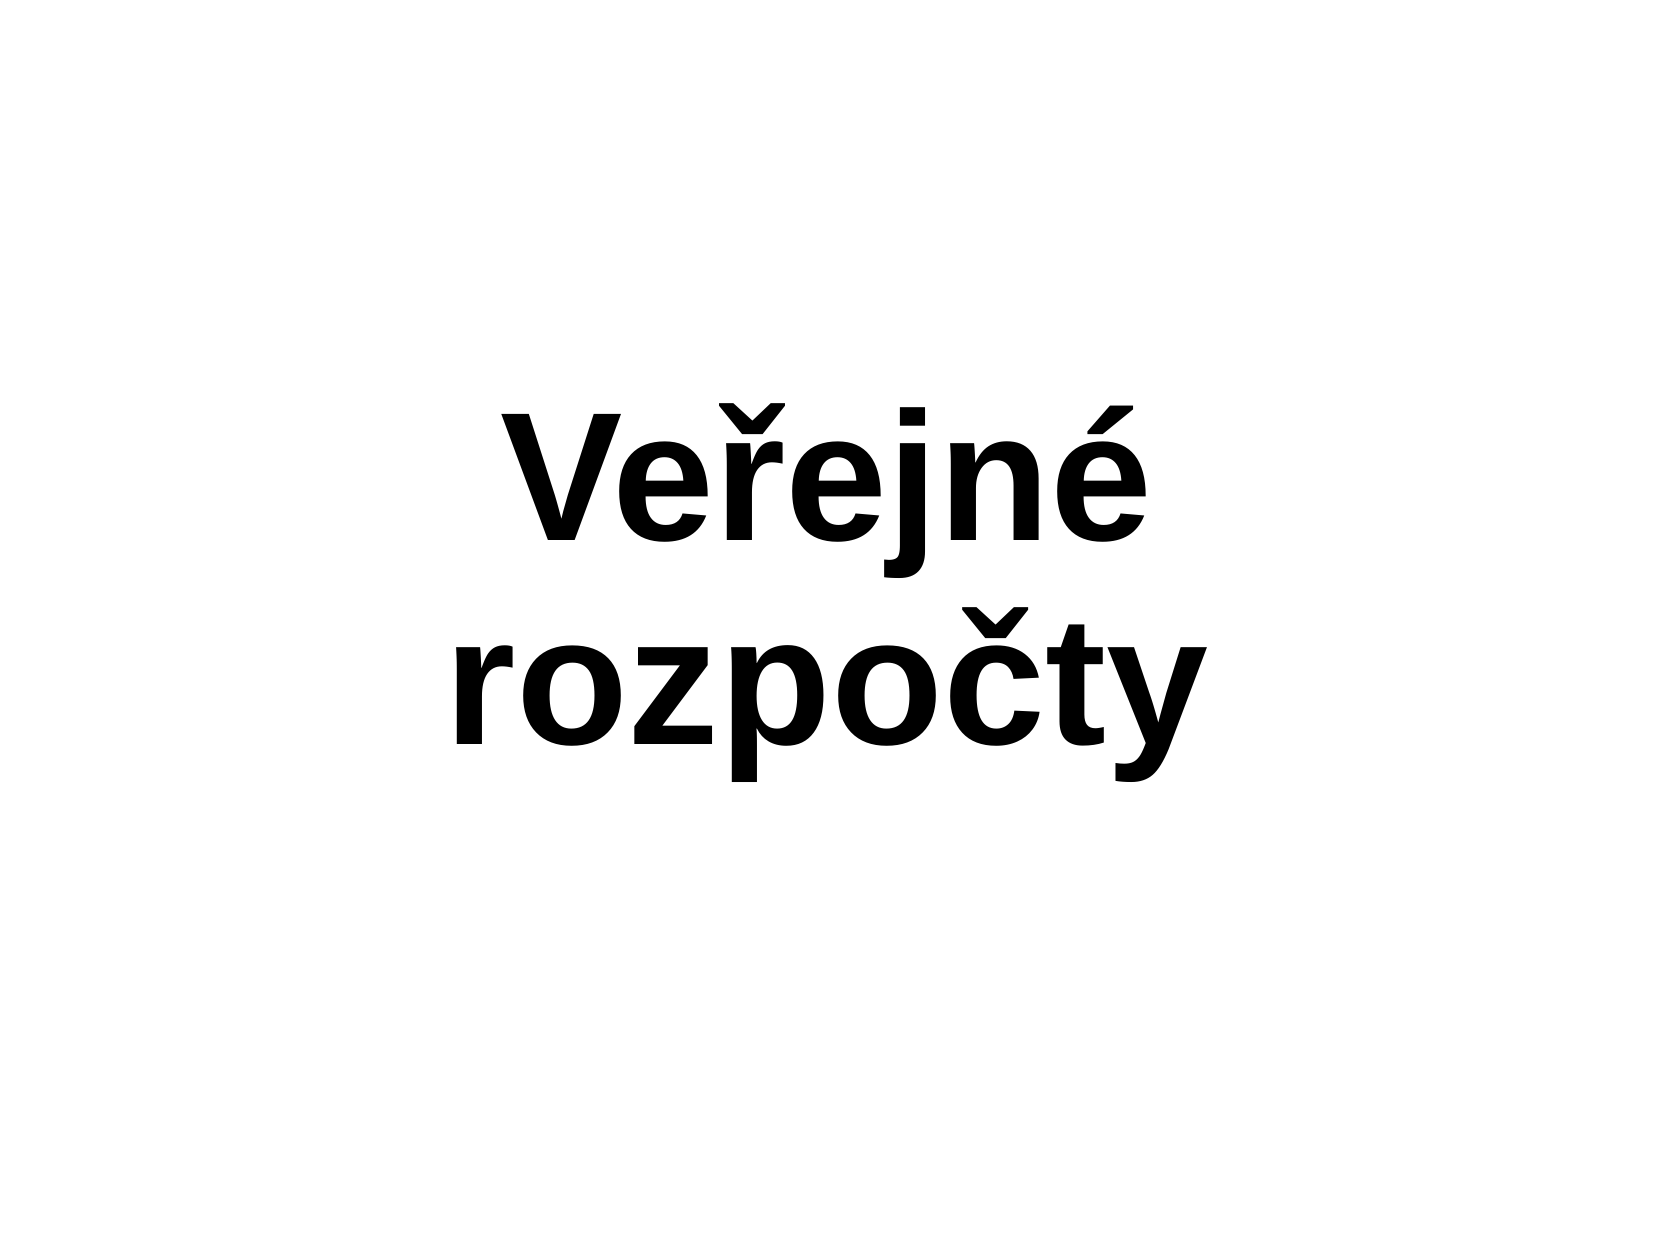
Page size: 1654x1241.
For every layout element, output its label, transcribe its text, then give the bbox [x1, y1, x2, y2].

subtitle Veřejné rozpočty [82, 49, 1571, 1109]
